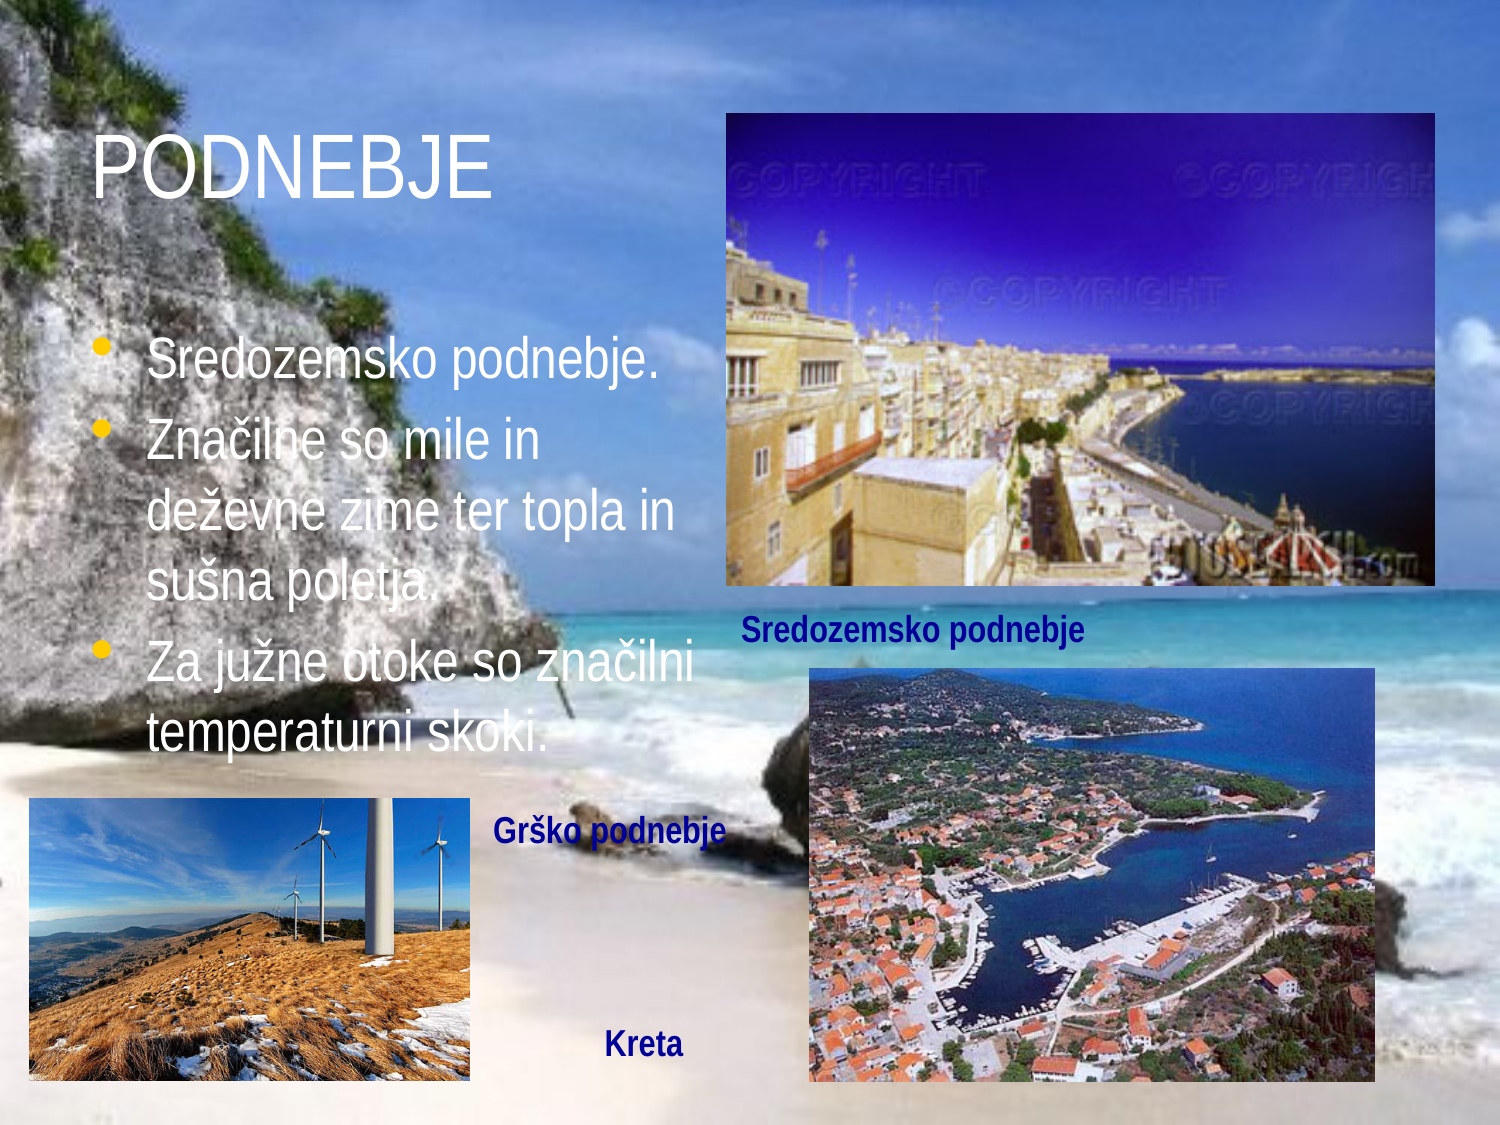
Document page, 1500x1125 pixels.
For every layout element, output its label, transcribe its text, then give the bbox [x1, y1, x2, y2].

picture [0, 0, 1500, 1125]
title PODNEBJE [75, 47, 1425, 275]
list Sredozemsko podnebje. Značilne so mile in deževne zime ter topla in sušna poletja. Za južne otoke so značilni temperaturni skoki. [75, 312, 738, 988]
text_box Sredozemsko podnebje [726, 597, 1436, 658]
text_box Kreta [470, 1011, 798, 1072]
text_box Grško podnebje [478, 798, 786, 859]
